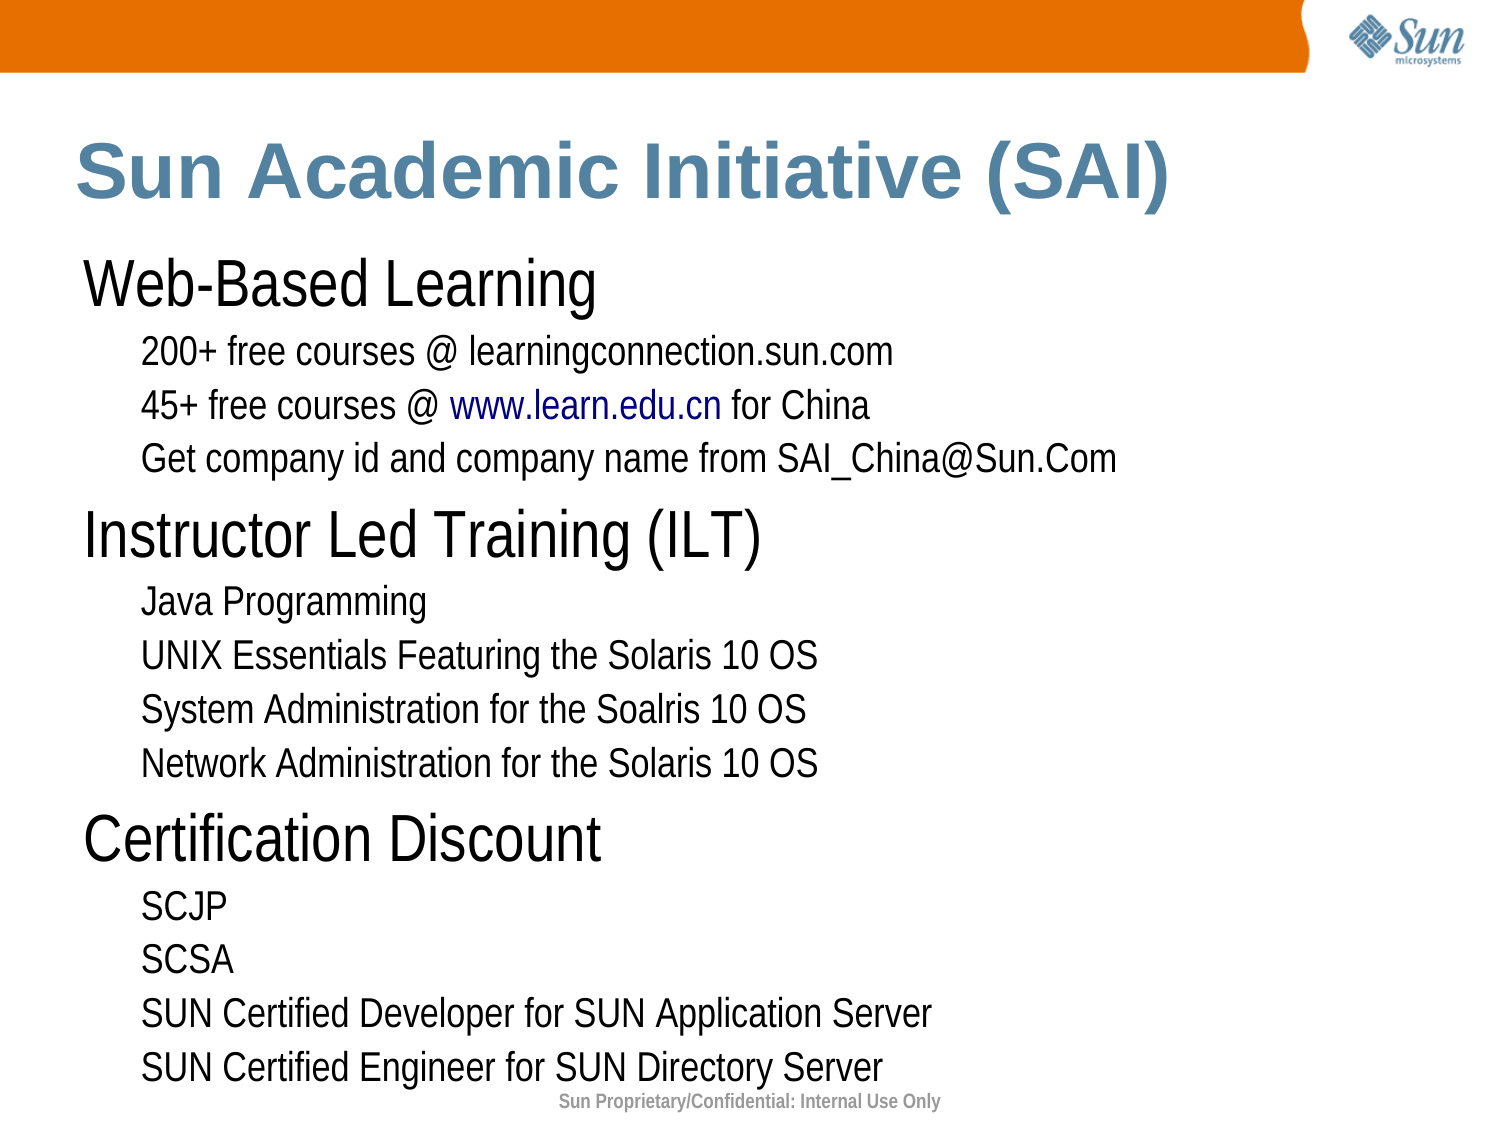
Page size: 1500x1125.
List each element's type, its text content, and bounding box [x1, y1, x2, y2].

title Sun Academic Initiative (SAI) [75, 122, 1437, 227]
list Web-Based Learning 200+ free courses @ learningconnection.sun.com 45+ free courses @ www.learn.edu.cn for China Get company id and company name from SAI_China@Sun.Com Instructor Led Training (ILT) Java Programming UNIX Essentials Featuring the Solaris 10 OS System Administration for the Soalris 10 OS Network Administration for the Solaris 10 OS Certification Discount SCJP SCSA SUN Certified Developer for SUN Application Server SUN Certified Engineer for SUN Directory Server [64, 257, 1401, 1096]
picture [0, 0, 1500, 75]
